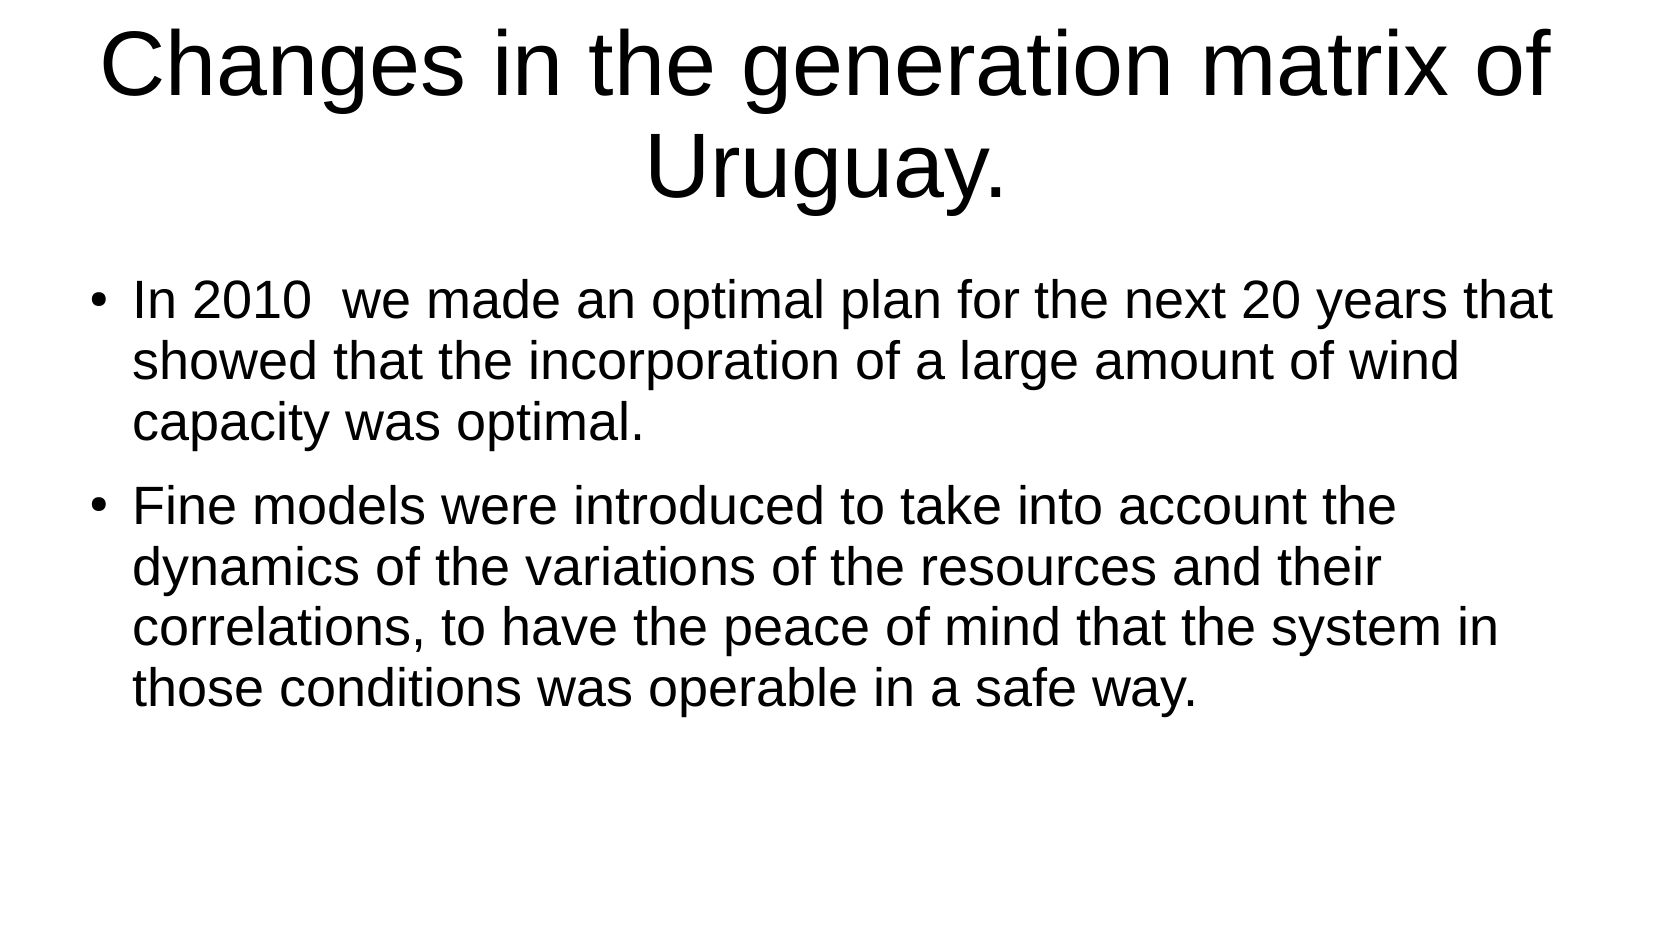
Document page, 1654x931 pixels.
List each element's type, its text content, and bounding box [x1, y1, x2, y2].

list In 2010 we made an optimal plan for the next 20 years that showed that the incorporation of a large amount of wind capacity was optimal. Fine models were introduced to take into account the dynamics of the variations of the resources and their correlations, to have the peace of mind that the system in those conditions was operable in a safe way. [75, 270, 1564, 721]
title Changes in the generation matrix of Uruguay. [82, 28, 1571, 201]
